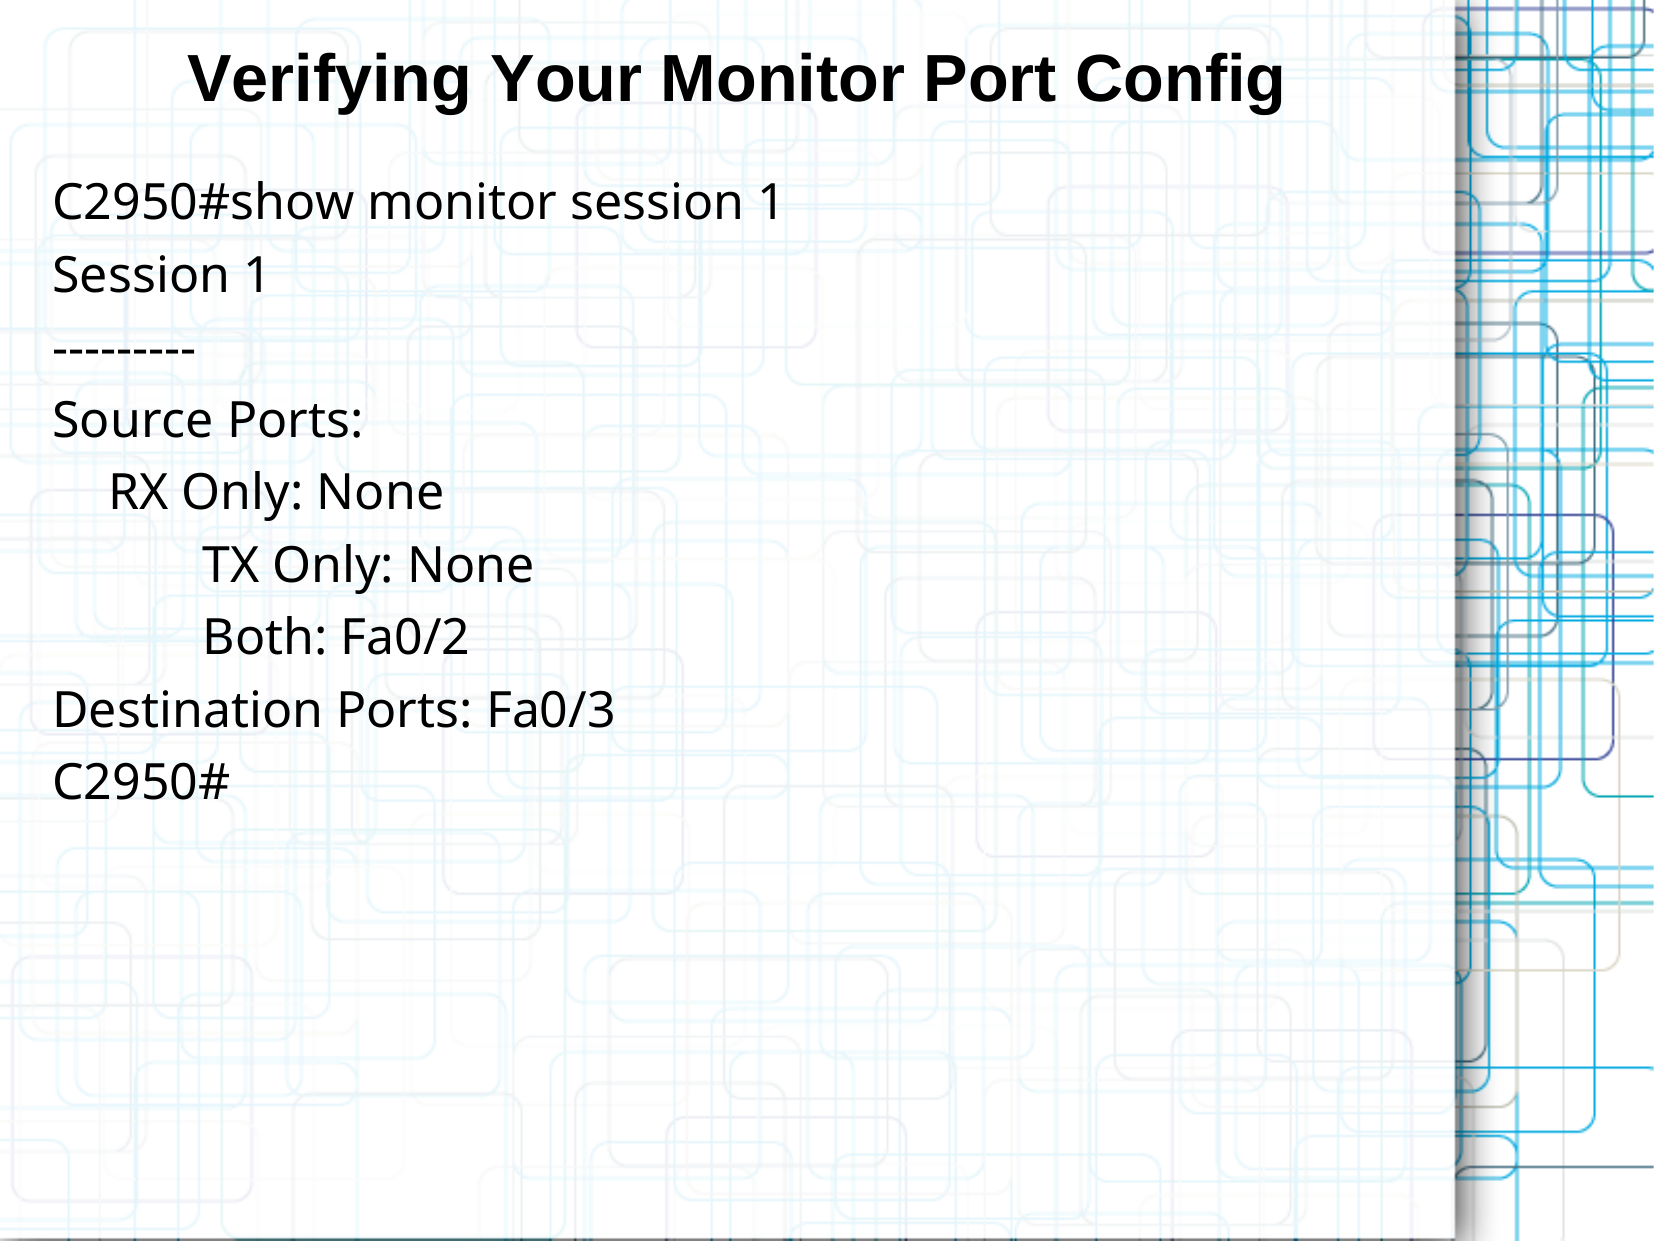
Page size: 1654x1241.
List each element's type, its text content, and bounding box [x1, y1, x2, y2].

title Verifying Your Monitor Port Config [112, 24, 1363, 126]
picture [0, 0, 1654, 1241]
list C2950#show monitor session 1 Session 1 --------- Source Ports: RX Only: None TX Only: None Both: Fa0/2 Destination Ports: Fa0/3 C2950# [37, 162, 1450, 1000]
